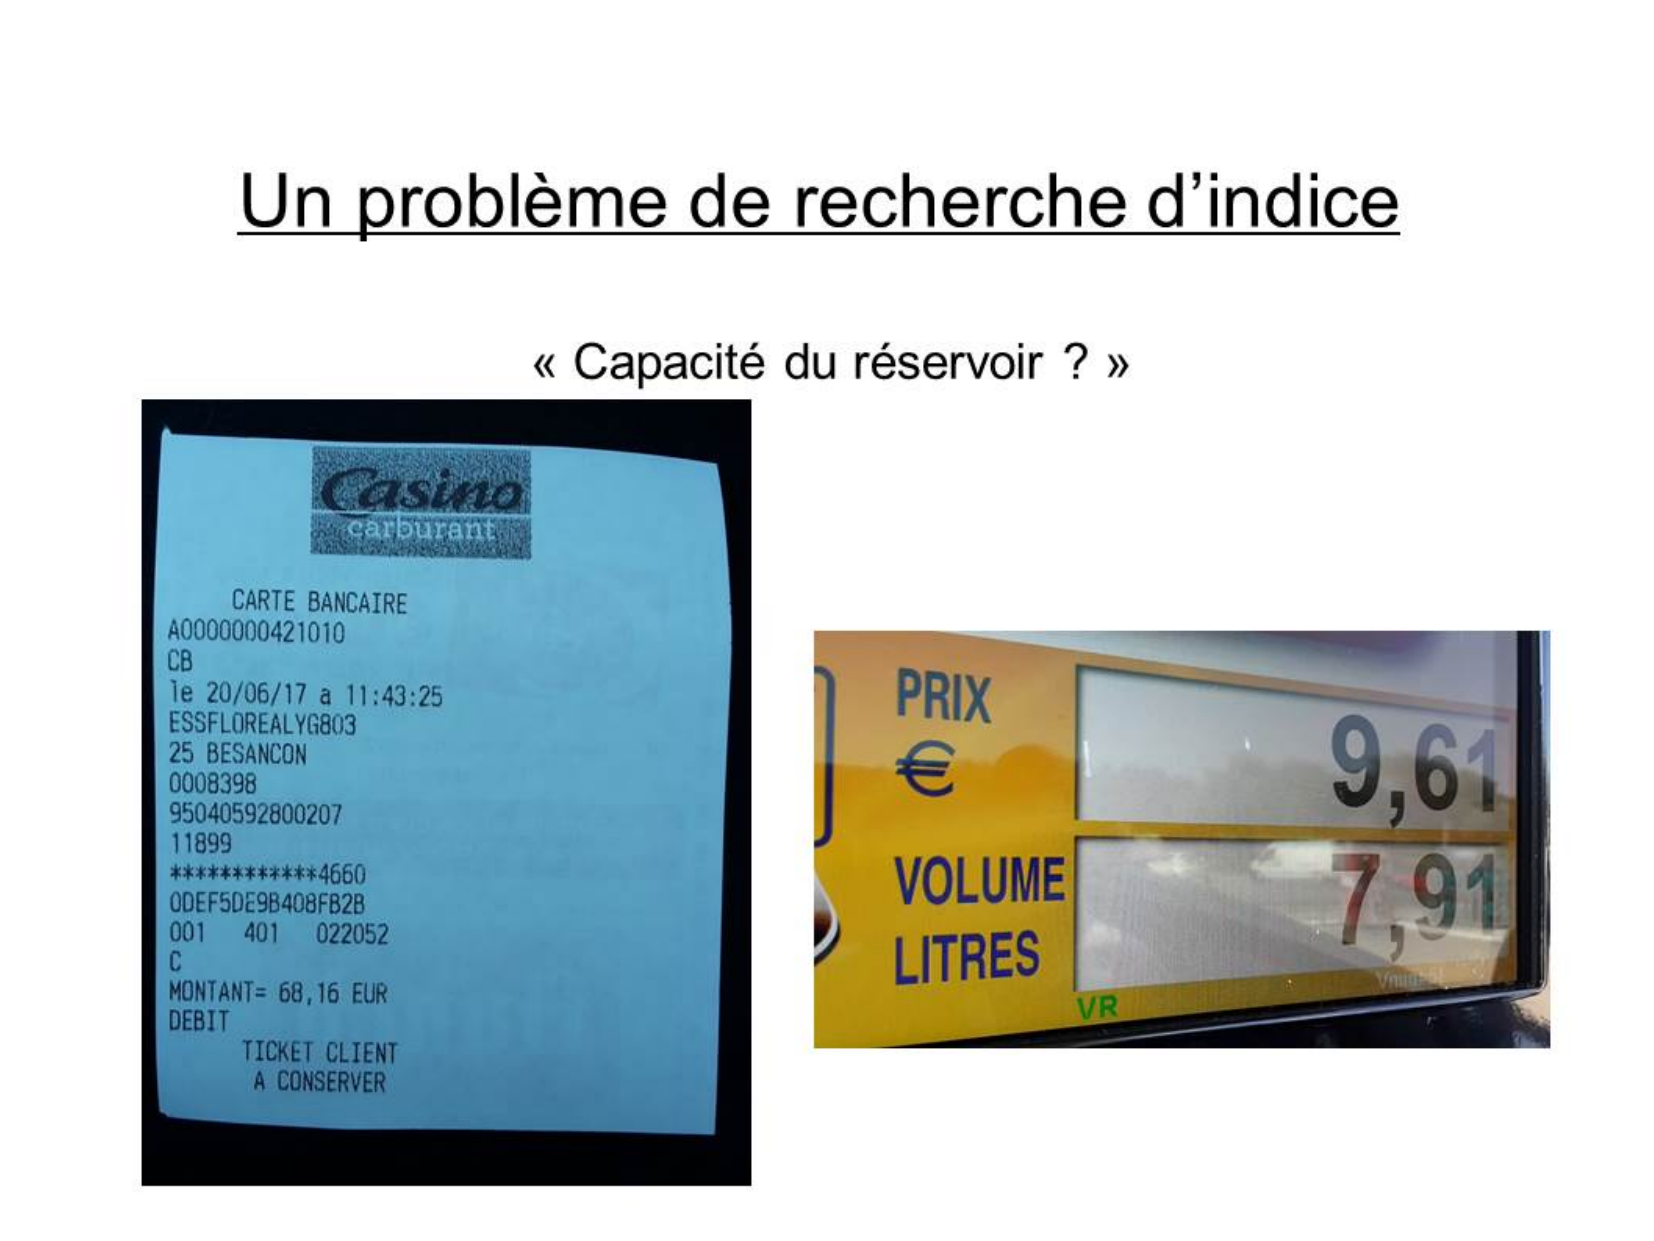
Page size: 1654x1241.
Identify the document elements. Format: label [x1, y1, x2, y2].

picture [70, 79, 1571, 1205]
